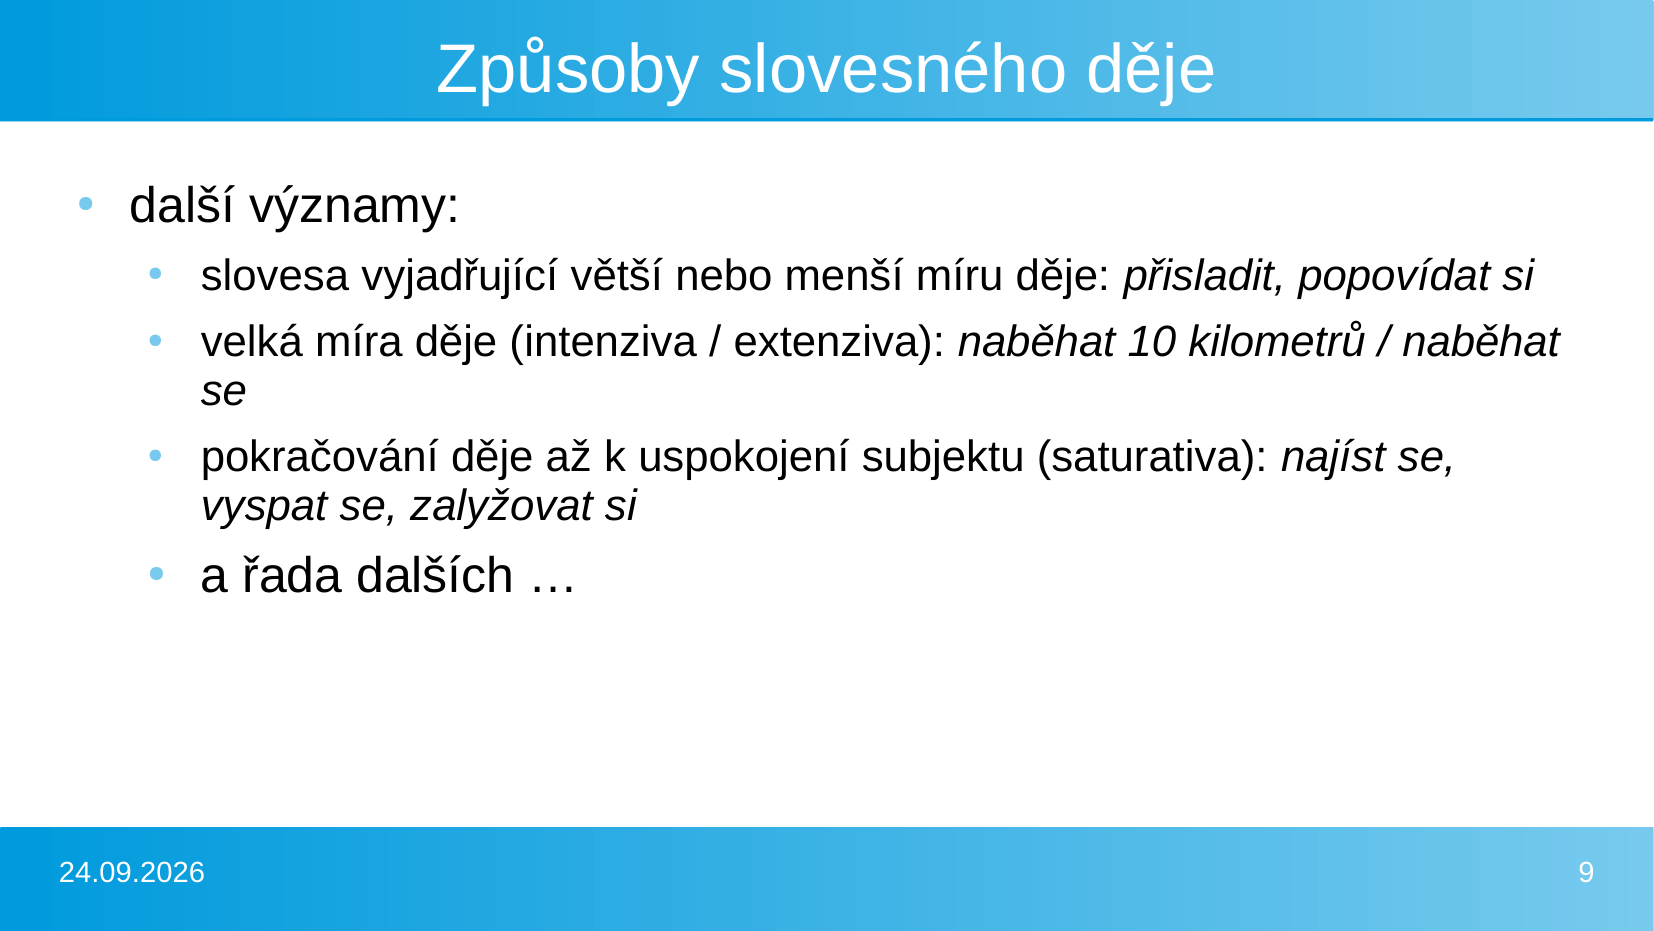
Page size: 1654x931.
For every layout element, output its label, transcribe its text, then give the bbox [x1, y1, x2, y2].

title Způsoby slovesného děje [59, 29, 1595, 108]
list další významy: slovesa vyjadřující větší nebo menší míru děje: přisladit, popovídat si velká míra děje (intenziva / extenziva): naběhat 10 kilometrů / naběhat se pokračování děje až k uspokojení subjektu (saturativa): najíst se, vyspat se, zalyžovat si a řada dalších … [59, 177, 1595, 768]
